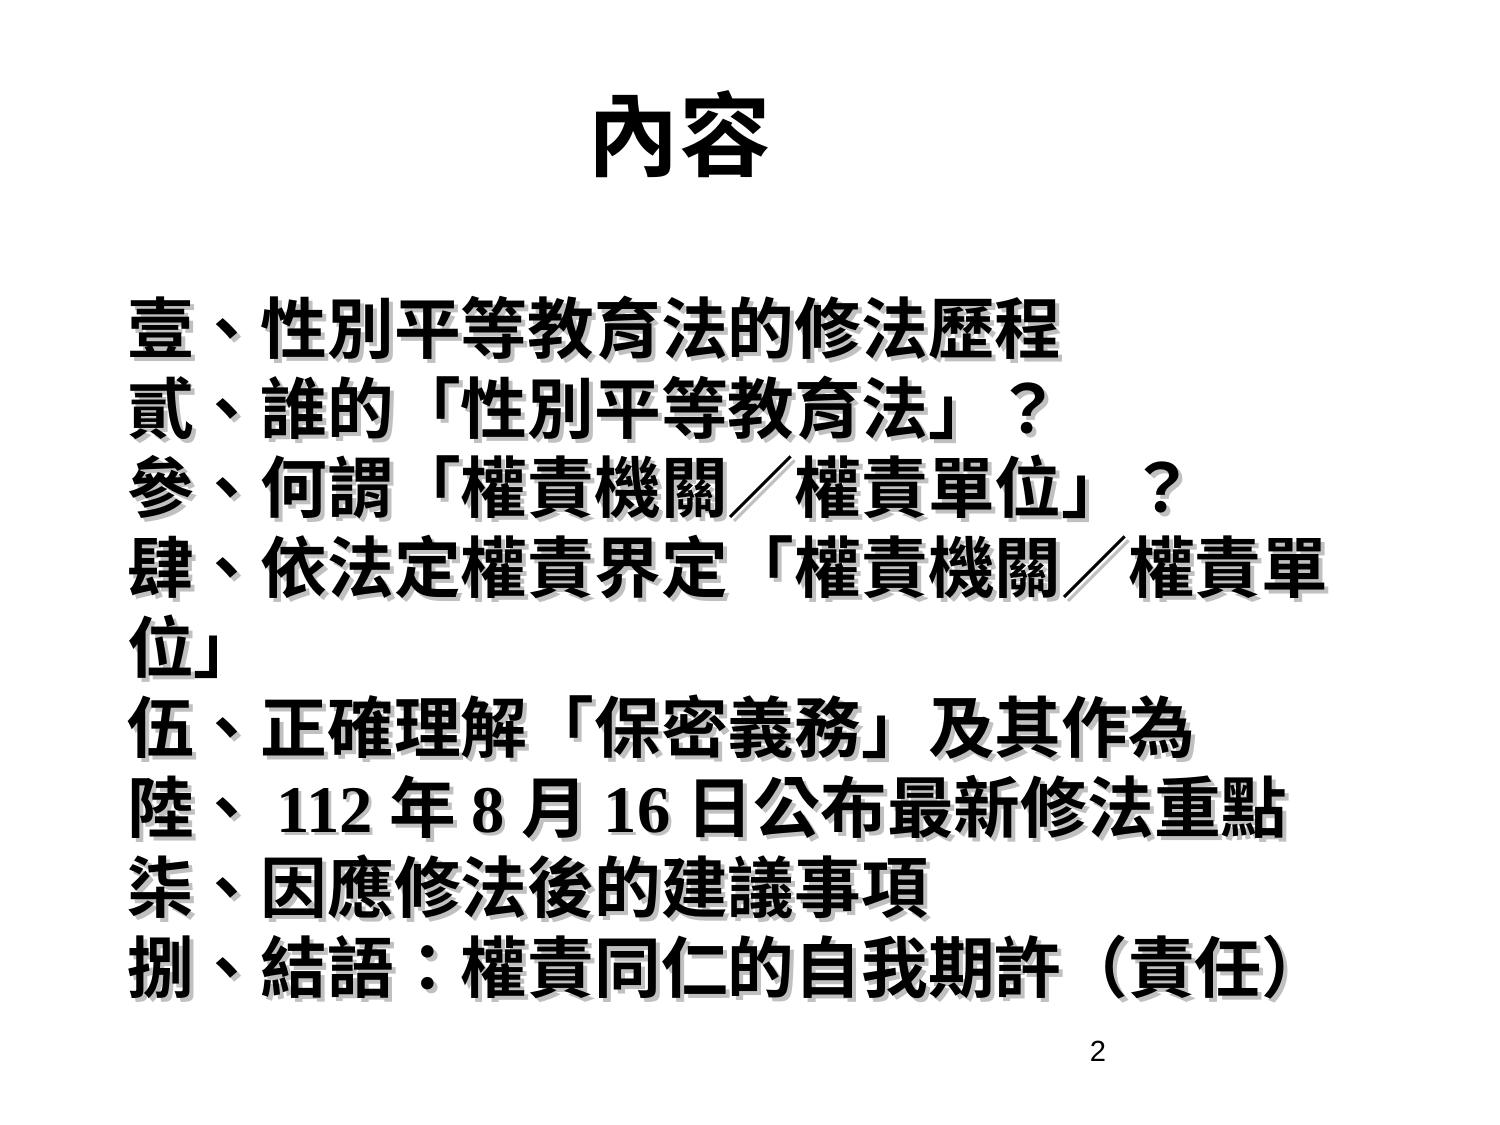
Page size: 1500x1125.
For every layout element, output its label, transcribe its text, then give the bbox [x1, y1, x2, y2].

text_box 內容 [572, 70, 845, 196]
text_box [1074, 1024, 1500, 1103]
text_box 壹、性別平等教育法的修法歷程 貳、誰的「性別平等教育法」？ 參、何謂「權責機關／權責單位」？ 肆、依法定權責界定「權責機關／權責單位」 伍、正確理解「保密義務」及其作為 陸、112年8月16日公布最新修法重點 柒、因應修法後的建議事項 捌、結語：權責同仁的自我期許（責任） [112, 278, 1426, 941]
